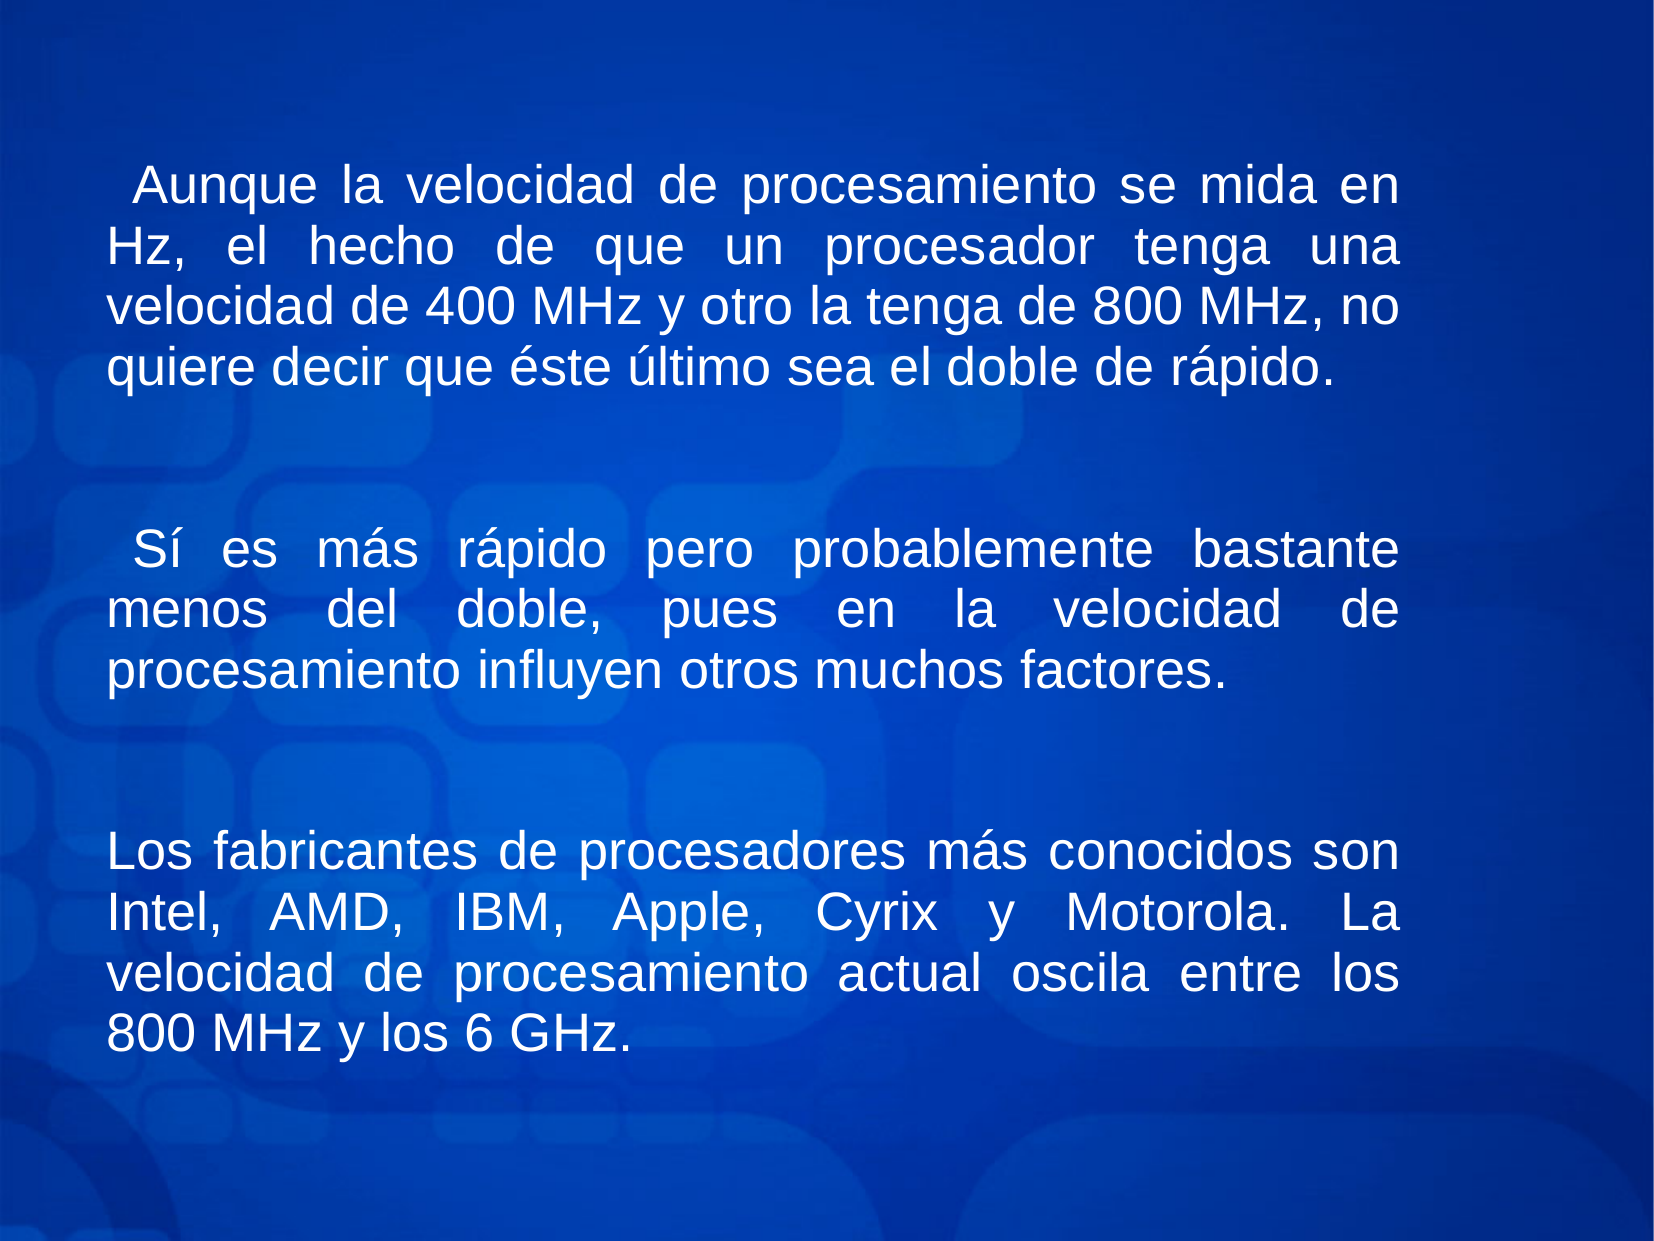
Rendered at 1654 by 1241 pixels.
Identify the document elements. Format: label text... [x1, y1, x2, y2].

text_box Aunque la velocidad de procesamiento se mida en Hz, el hecho de que un procesador tenga una velocidad de 400 MHz y otro la tenga de 800 MHz, no quiere decir que éste último sea el doble de rápido. Sí es más rápido pero probablemente bastante menos del doble, pues en la velocidad de procesamiento influyen otros muchos factores. Los fabricantes de procesadores más conocidos son Intel, AMD, IBM, Apple, Cyrix y Motorola. La velocidad de procesamiento actual oscila entre los 800 MHz y los 6 GHz. [91, 147, 1418, 1123]
picture [0, 0, 1654, 1241]
